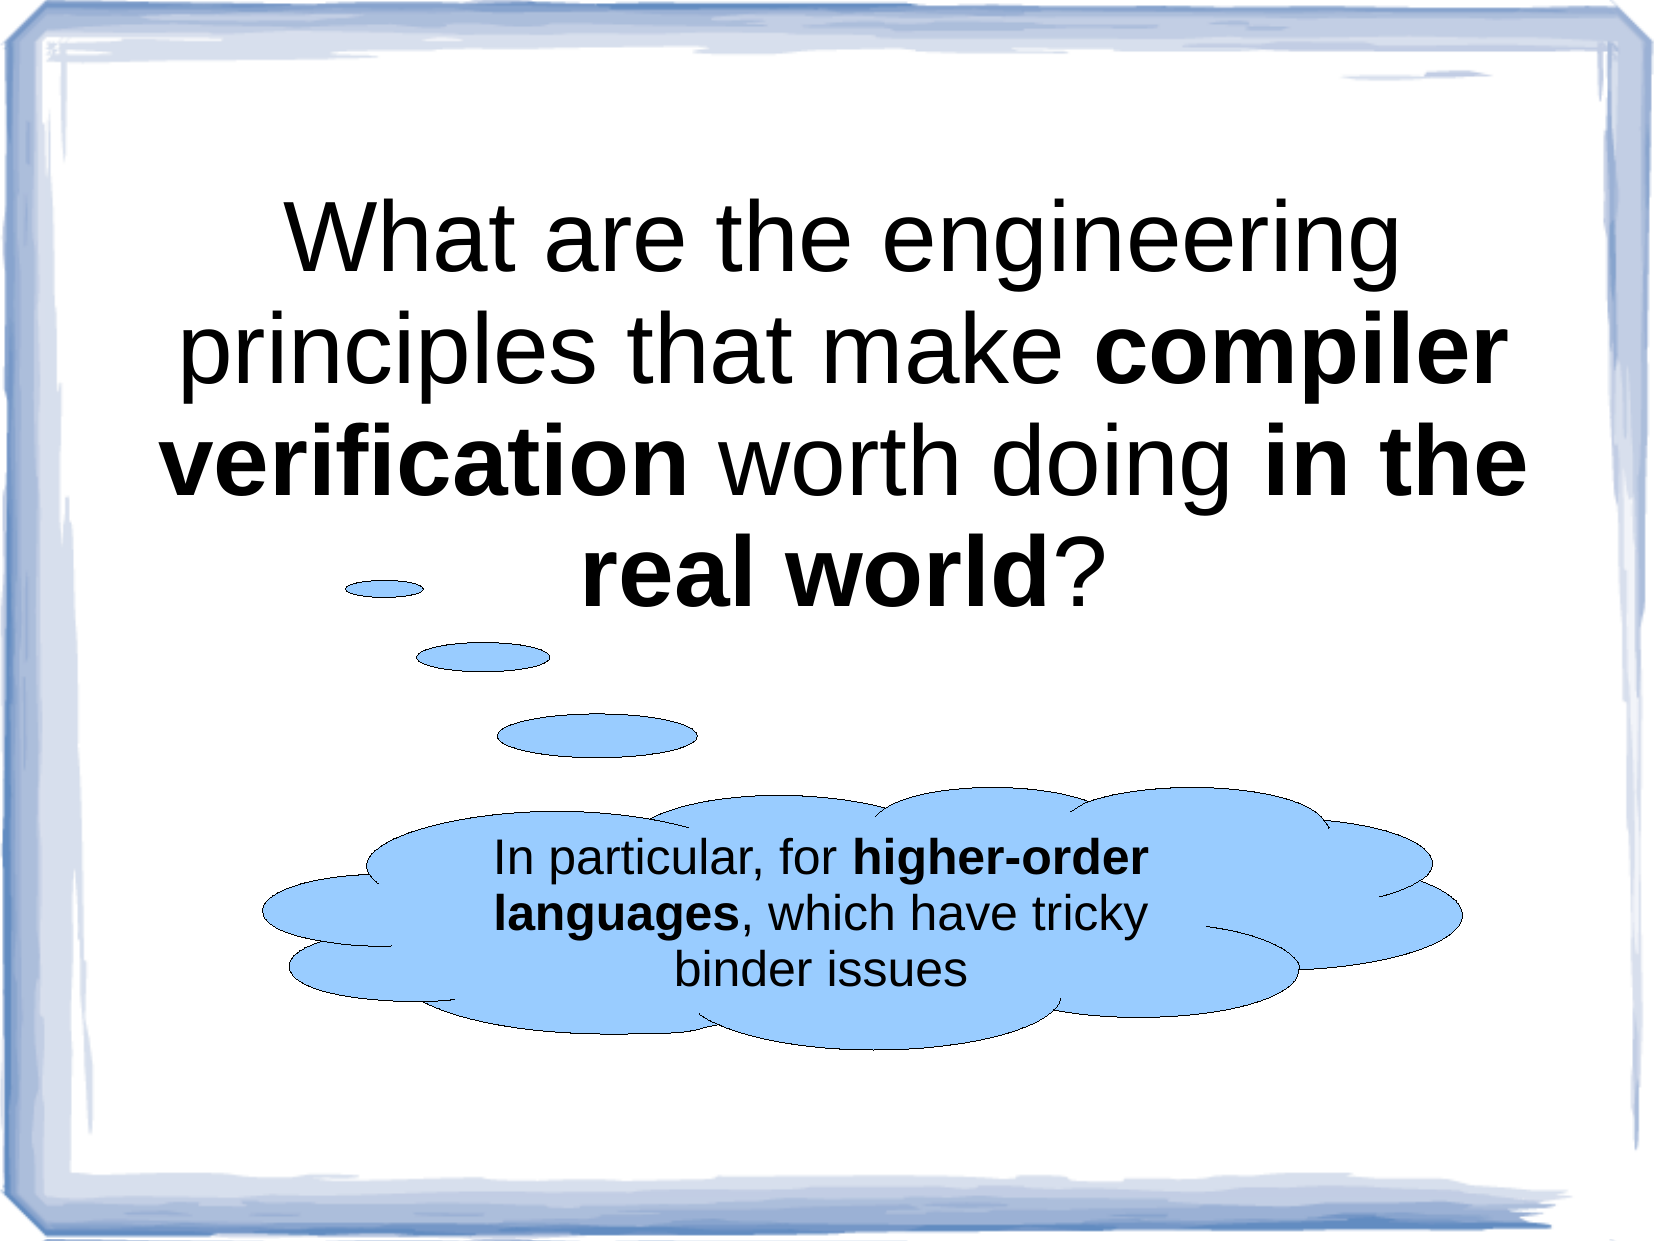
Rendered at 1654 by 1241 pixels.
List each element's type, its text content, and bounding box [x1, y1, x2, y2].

text_box In particular, for higher-order languages, which have tricky binder issues [497, 713, 698, 758]
text_box What are the engineering principles that make compiler verification worth doing in the real world? [112, 173, 1576, 699]
text_box In particular, for higher-order languages, which have tricky binder issues [416, 642, 550, 672]
picture [0, 0, 1654, 1241]
text_box In particular, for higher-order languages, which have tricky binder issues [262, 787, 1463, 1051]
